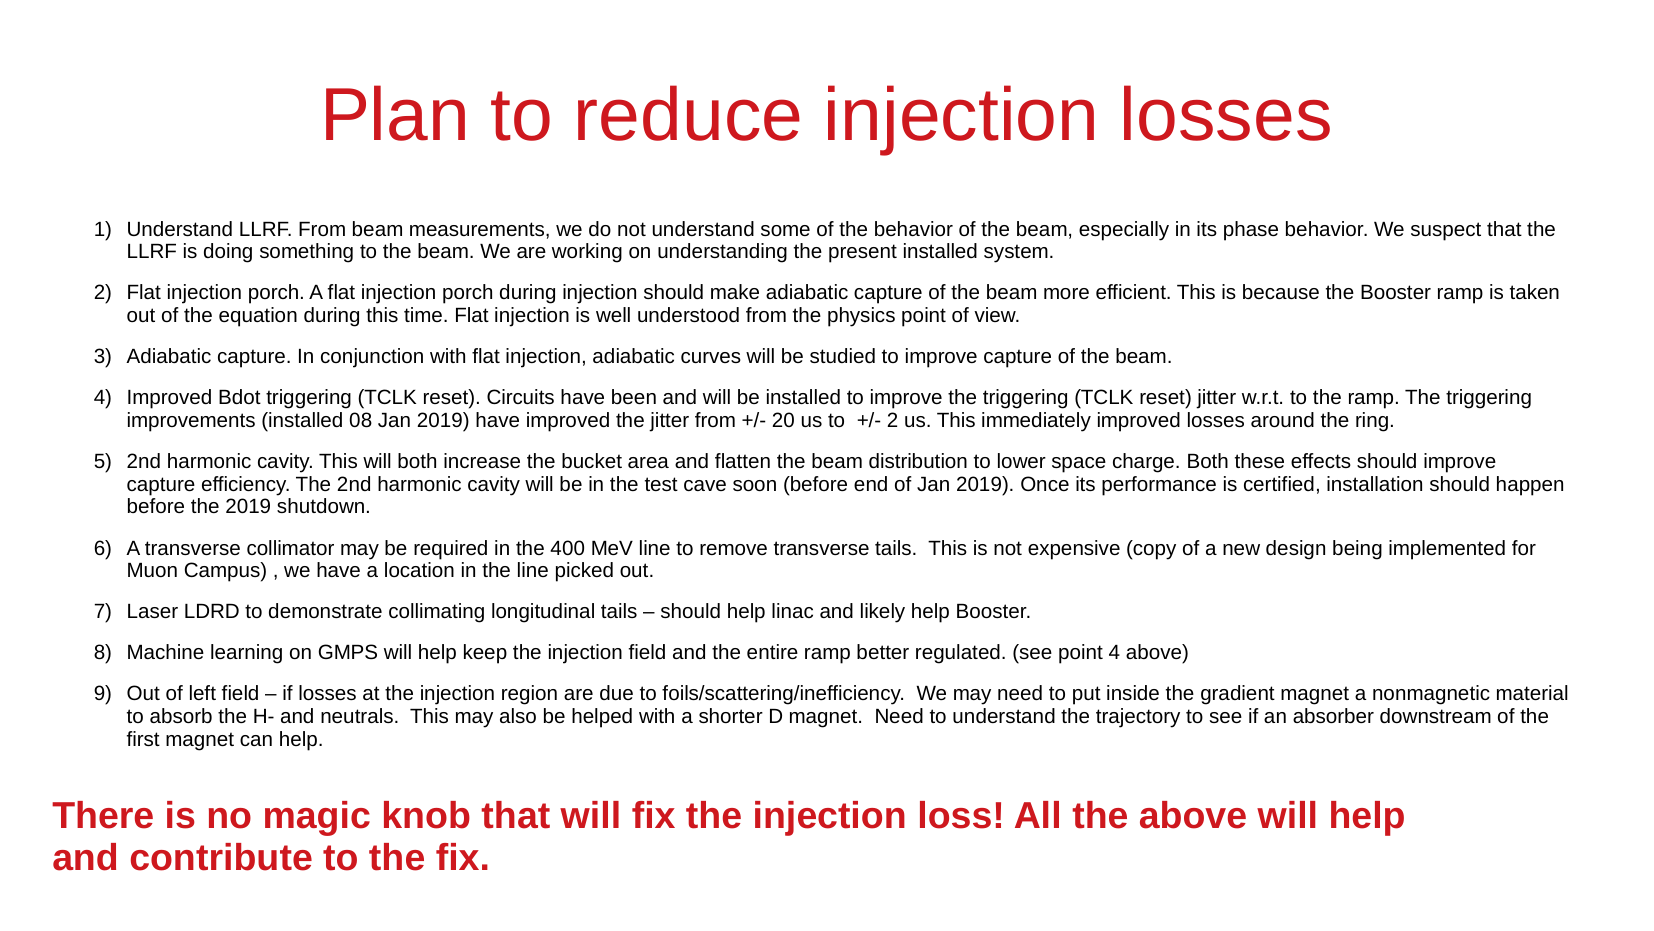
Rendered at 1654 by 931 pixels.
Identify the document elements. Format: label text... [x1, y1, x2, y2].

list Understand LLRF. From beam measurements, we do not understand some of the behavior of the beam, especially in its phase behavior. We suspect that the LLRF is doing something to the beam. We are working on understanding the present installed system. Flat injection porch. A flat injection porch during injection should make adiabatic capture of the beam more efficient. This is because the Booster ramp is taken out of the equation during this time. Flat injection is well understood from the physics point of view. Adiabatic capture. In conjunction with flat injection, adiabatic curves will be studied to improve capture of the beam. Improved Bdot triggering (TCLK reset). Circuits have been and will be installed to improve the triggering (TCLK reset) jitter w.r.t. to the ramp. The triggering improvements (installed 08 Jan 2019) have improved the jitter from +/- 20 us to +/- 2 us. This immediately improved losses around the ring. 2nd harmonic cavity. This will both increase the bucket area and flatten the beam distribution to lower space charge. Both these effects should improve capture efficiency. The 2nd harmonic cavity will be in the test cave soon (before end of Jan 2019). Once its performance is certified, installation should happen before the 2019 shutdown. A transverse collimator may be required in the 400 MeV line to remove transverse tails. This is not expensive (copy of a new design being implemented for Muon Campus) , we have a location in the line picked out. Laser LDRD to demonstrate collimating longitudinal tails – should help linac and likely help Booster. Machine learning on GMPS will help keep the injection field and the entire ramp better regulated. (see point 4 above) Out of left field – if losses at the injection region are due to foils/scattering/inefficiency. We may need to put inside the gradient magnet a nonmagnetic material to absorb the H- and neutrals. This may also be helped with a shorter D magnet. Need to understand the trajectory to see if an absorber downstream of the first magnet can help. [82, 217, 1571, 758]
text_box There is no magic knob that will fix the injection loss! All the above will help and contribute to the fix. [37, 787, 1463, 887]
title Plan to reduce injection losses [82, 37, 1571, 193]
